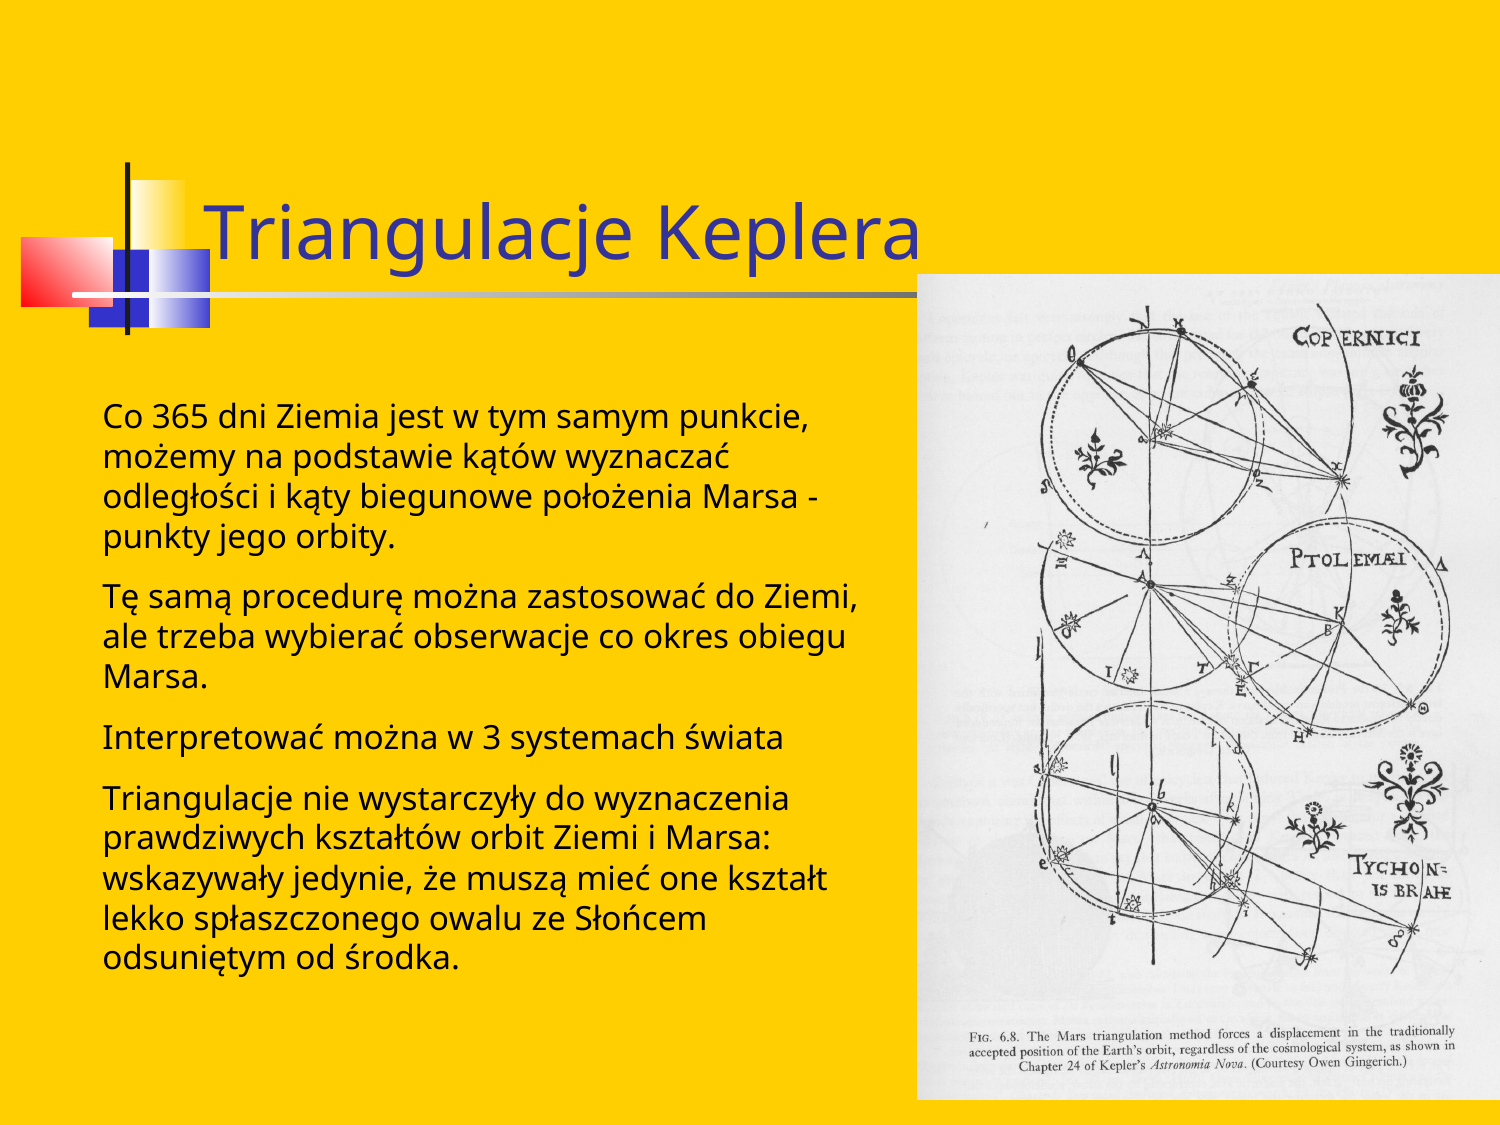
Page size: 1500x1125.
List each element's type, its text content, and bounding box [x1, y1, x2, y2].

picture [917, 274, 1500, 1101]
title Triangulacje Keplera [188, 101, 1468, 289]
text_box Co 365 dni Ziemia jest w tym samym punkcie, możemy na podstawie kątów wyznaczać odległości i kąty biegunowe położenia Marsa - punkty jego orbity. Tę samą procedurę można zastosować do Ziemi, ale trzeba wybierać obserwacje co okres obiegu Marsa. Interpretować można w 3 systemach świata Triangulacje nie wystarczyły do wyznaczenia prawdziwych kształtów orbit Ziemi i Marsa: wskazywały jedynie, że muszą mieć one kształt lekko spłaszczonego owalu ze Słońcem odsuniętym od środka. [87, 387, 901, 985]
